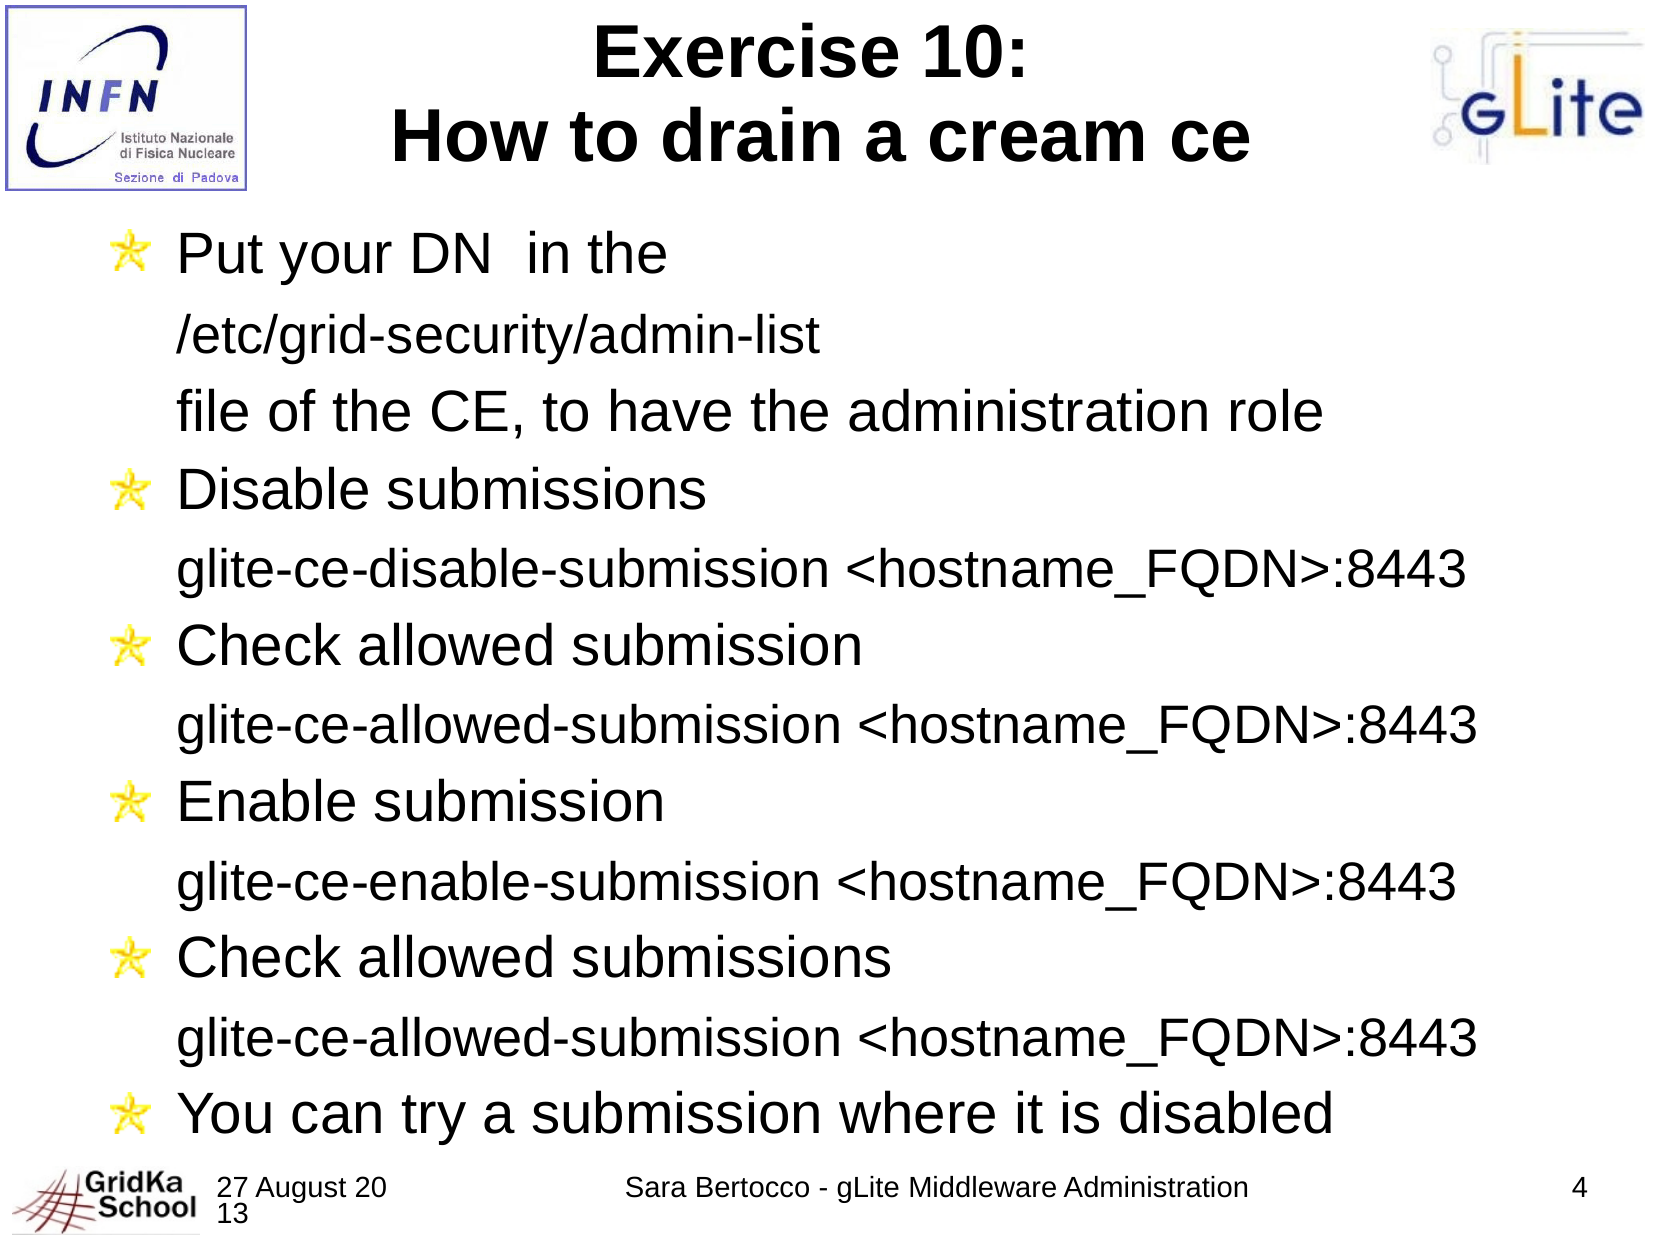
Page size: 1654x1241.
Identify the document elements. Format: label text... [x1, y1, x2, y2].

picture [1430, 28, 1645, 165]
text_box Put your DN in the /etc/grid-security/admin-list file of the CE, to have the administration role Disable submissions glite-ce-disable-submission <hostname_FQDN>:8443 Check allowed submission glite-ce-allowed-submission <hostname_FQDN>:8443 Enable submission glite-ce-enable-submission <hostname_FQDN>:8443 Check allowed submissions glite-ce-allowed-submission <hostname_FQDN>:8443 You can try a submission where it is disabled [95, 202, 1496, 1154]
picture [5, 5, 247, 191]
picture [12, 1166, 200, 1235]
title Exercise 10: How to drain a cream ce [0, 0, 1645, 188]
